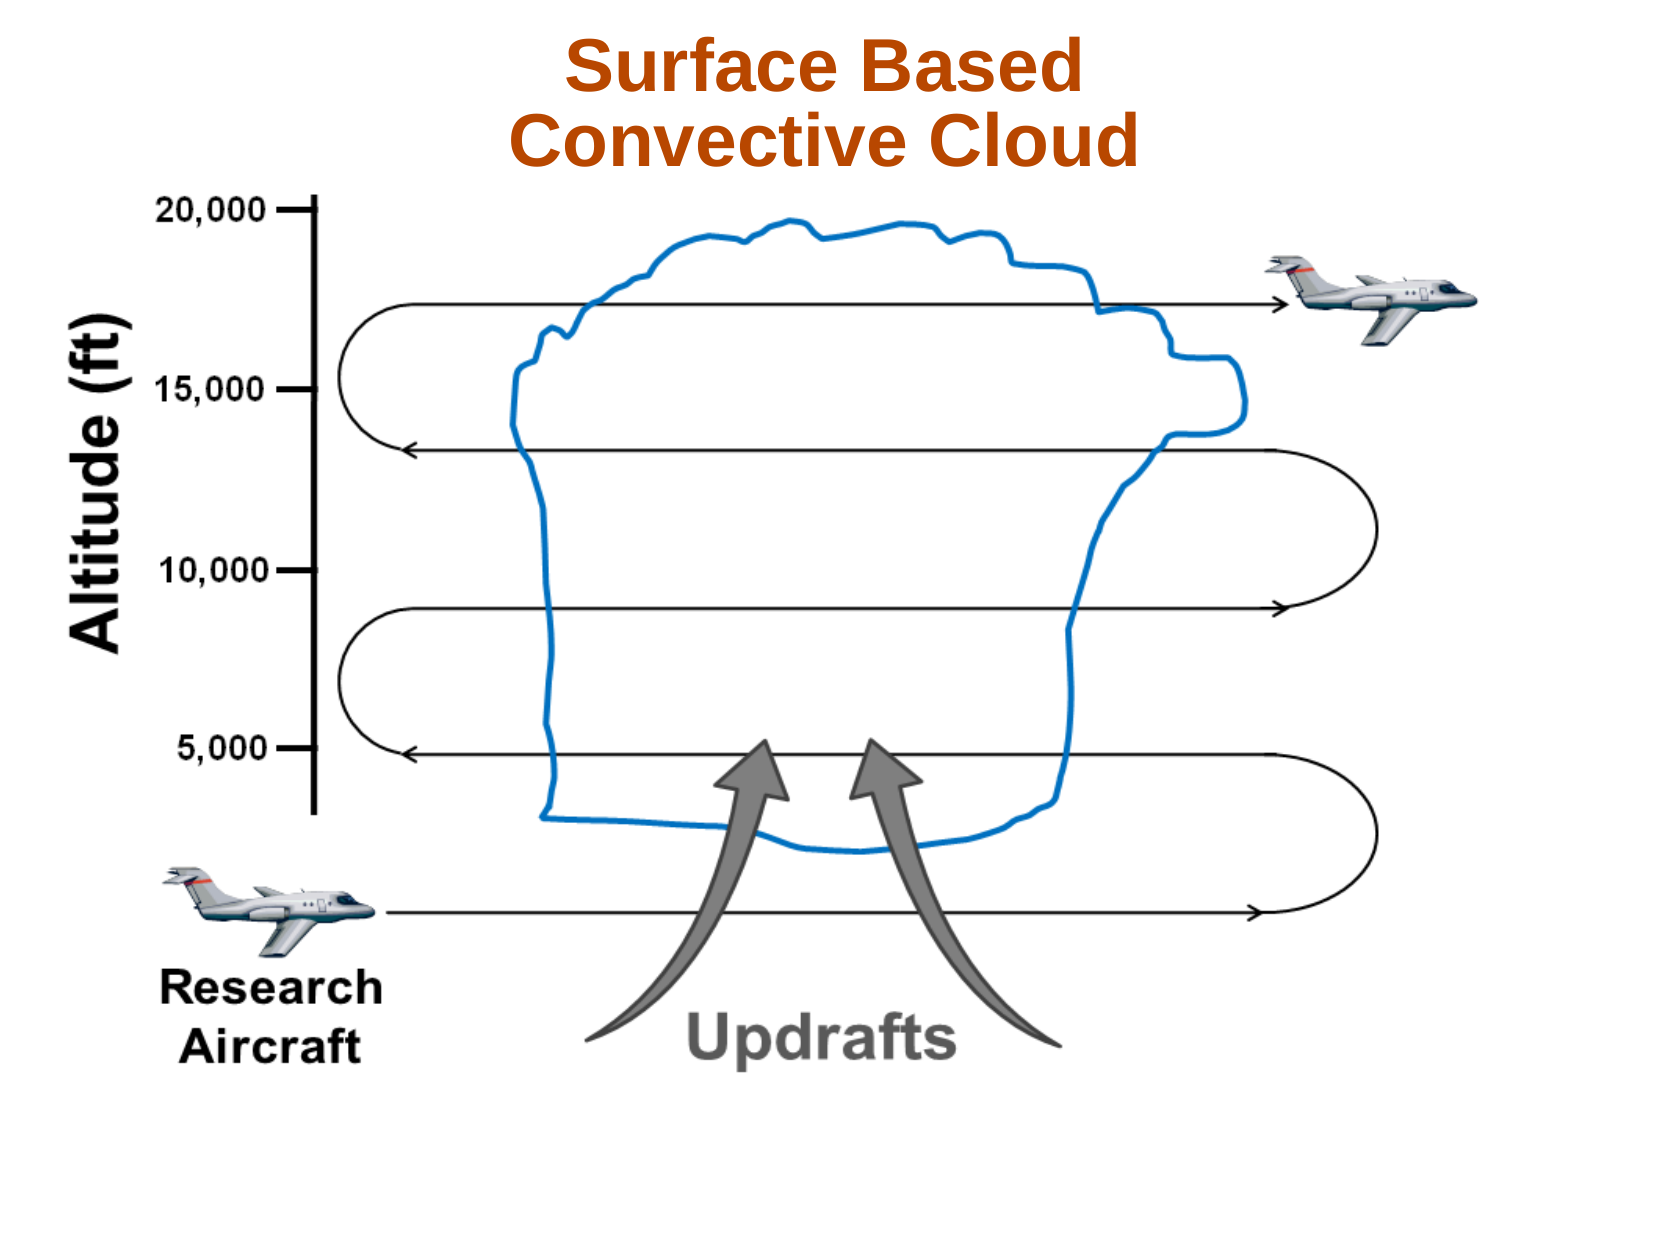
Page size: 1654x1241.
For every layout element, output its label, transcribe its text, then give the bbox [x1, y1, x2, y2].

title Surface Based Convective Cloud [0, 31, 1650, 182]
picture [37, 182, 1540, 1156]
